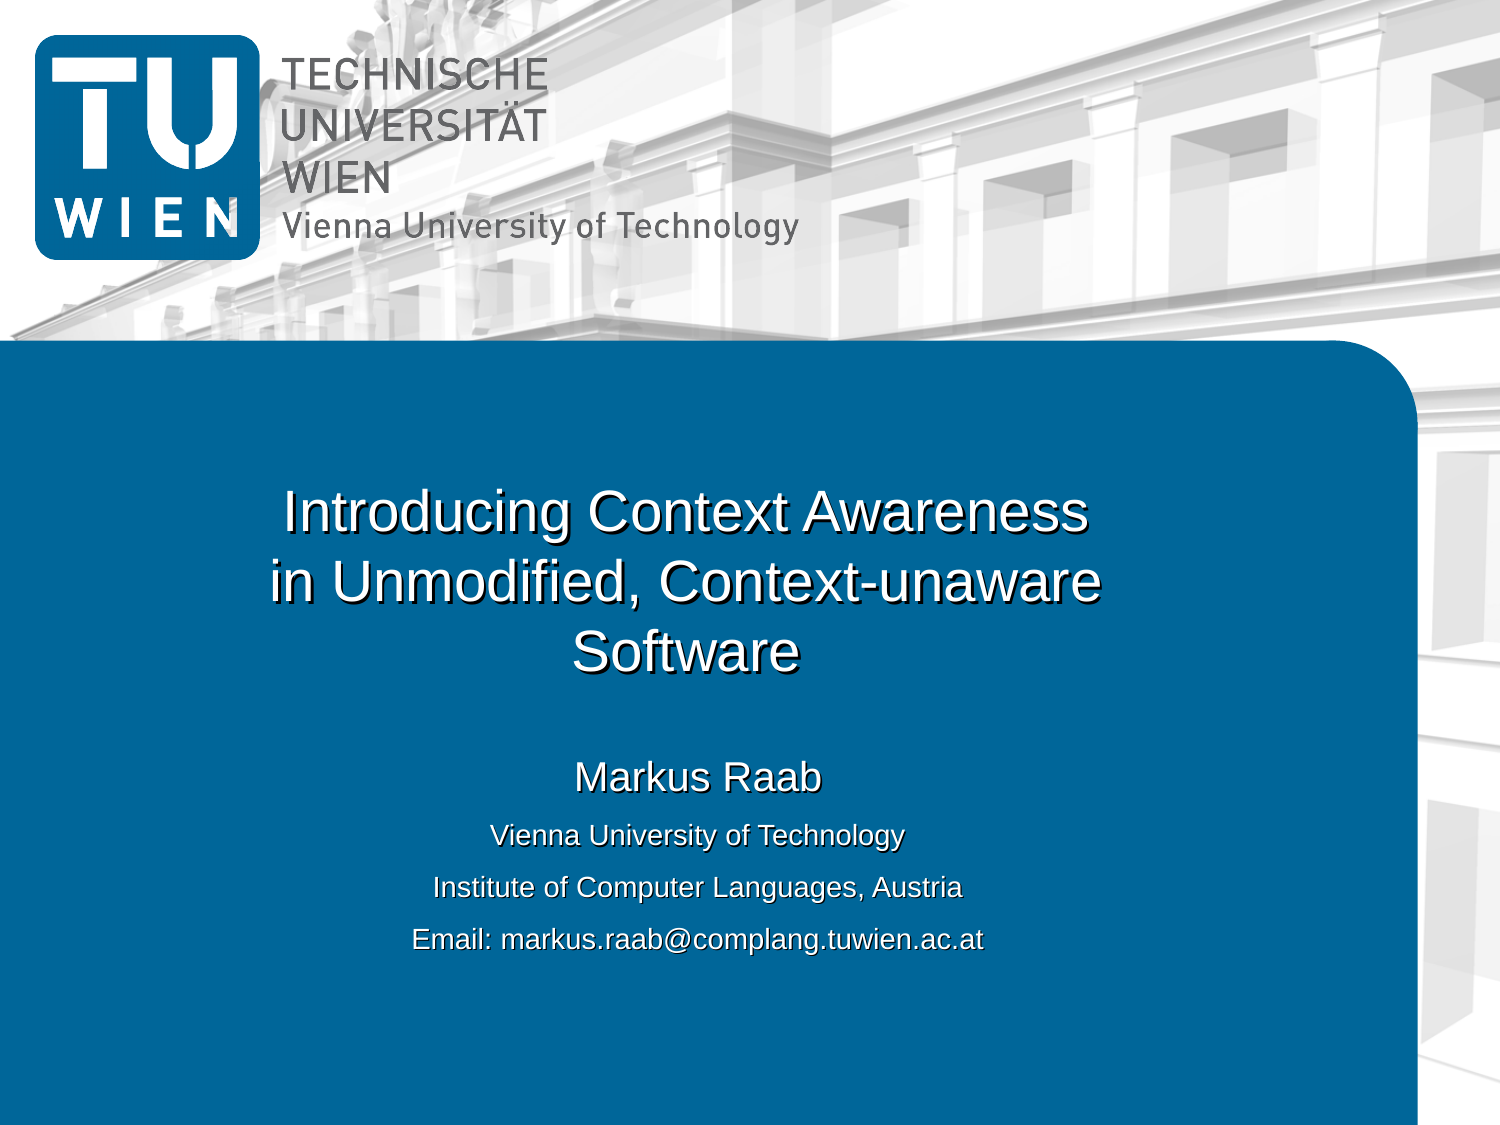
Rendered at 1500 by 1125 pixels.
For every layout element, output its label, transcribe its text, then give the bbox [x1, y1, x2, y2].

subtitle Markus Raab Vienna University of Technology Institute of Computer Languages, Austria Email: markus.raab@complang.tuwien.ac.at [411, 750, 1028, 955]
title Introducing Context Awareness in Unmodified, Context-unaware Software [269, 473, 1123, 814]
picture [0, 0, 1500, 1125]
